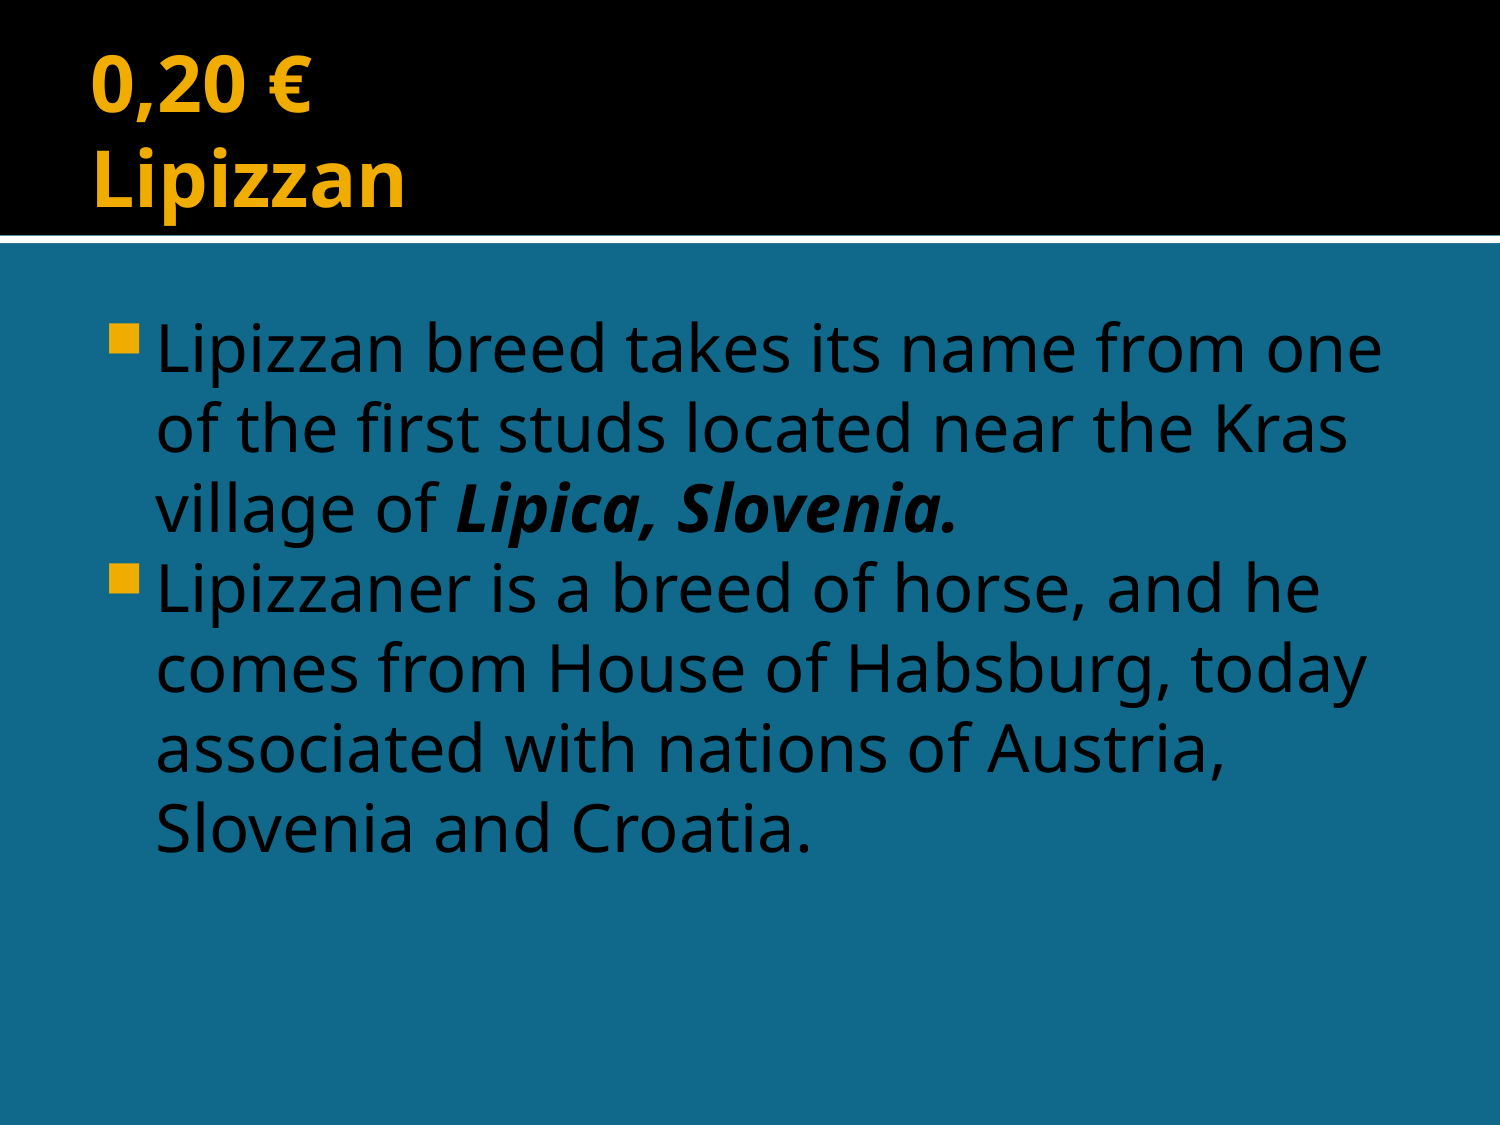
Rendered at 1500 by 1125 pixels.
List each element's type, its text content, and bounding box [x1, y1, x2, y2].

title 0,20 € Lipizzan [75, 25, 1425, 231]
list Lipizzan breed takes its name from one of the first studs located near the Kras village of Lipica, Slovenia. Lipizzaner is a breed of horse, and he comes from House of Habsburg, today associated with nations of Austria, Slovenia and Croatia. [75, 291, 1425, 1050]
